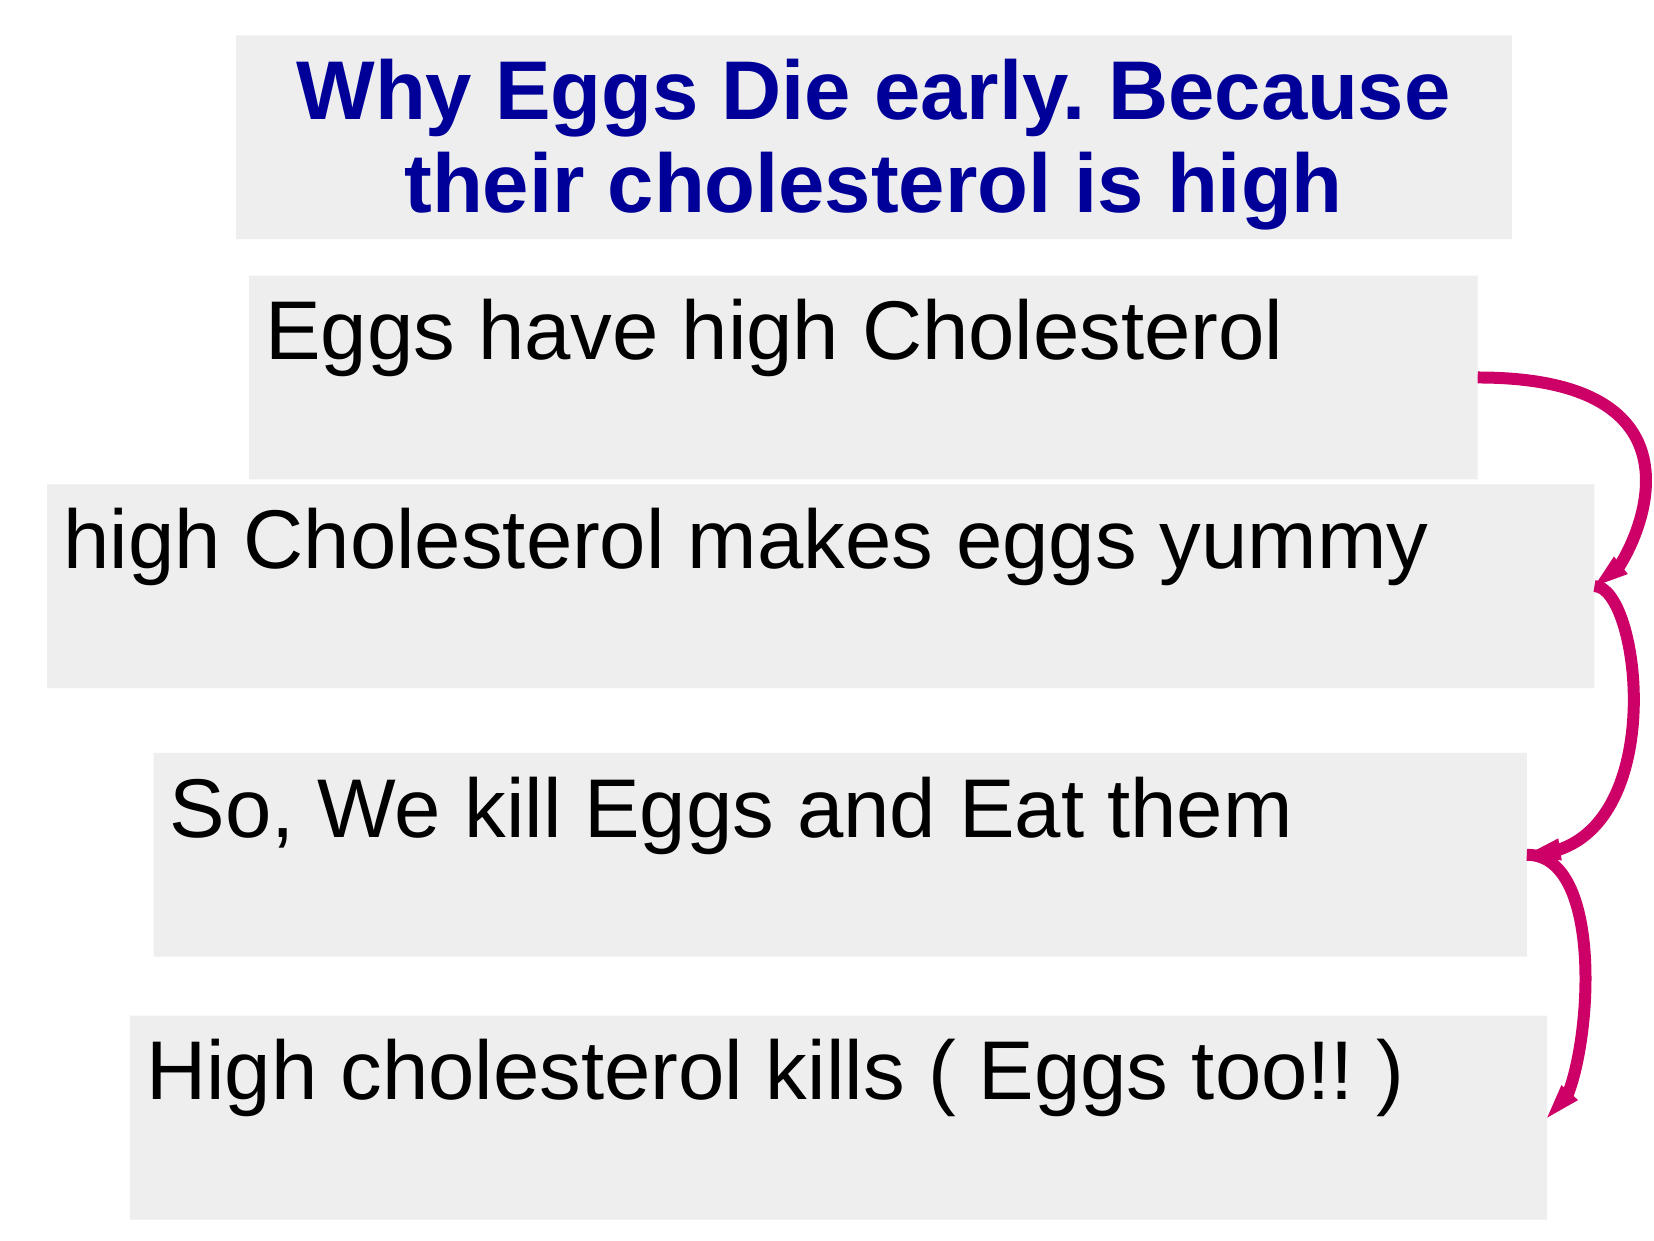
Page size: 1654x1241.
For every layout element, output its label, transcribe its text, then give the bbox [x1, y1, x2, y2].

text_box High cholesterol kills ( Eggs too!! ) [129, 1015, 1548, 1220]
text_box Eggs have high Cholesterol [249, 275, 1478, 480]
text_box Why Eggs Die early. Because their cholesterol is high [236, 35, 1512, 240]
text_box high Cholesterol makes eggs yummy [47, 484, 1595, 689]
text_box So, We kill Eggs and Eat them [153, 752, 1527, 957]
